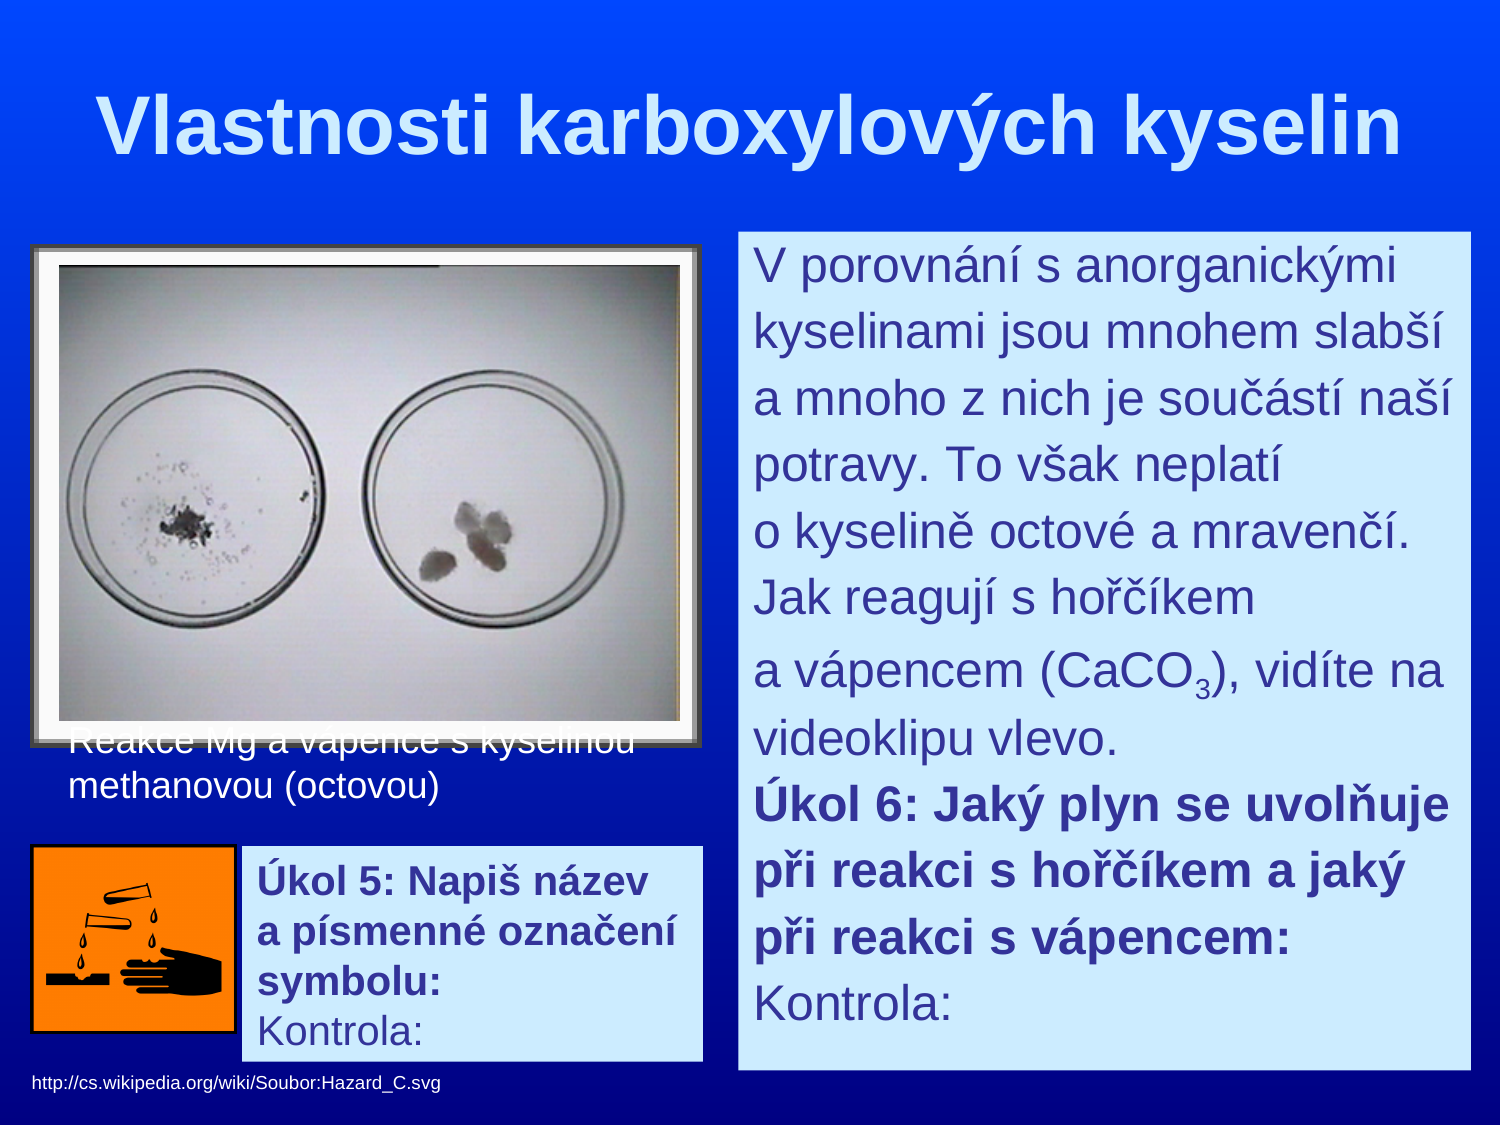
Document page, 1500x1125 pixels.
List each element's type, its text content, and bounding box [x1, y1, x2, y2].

picture [59, 265, 680, 721]
title Vlastnosti karboxylových kyselin [75, 45, 1426, 197]
text_box Úkol 5: Napiš název a písmenné označení symbolu: Kontrola: žíravý, C [242, 846, 703, 1062]
text_box [29, 243, 703, 749]
text_box http://cs.wikipedia.org/wiki/Soubor:Hazard_C.svg [16, 1062, 857, 1123]
list V porovnání s anorganickými kyselinami jsou mnohem slabší a mnoho z nich je součástí naší potravy. To však neplatí o kyselině octové a mravenčí. Jak reagují s hořčíkem a vápencem (CaCO3), vidíte na videoklipu vlevo. Úkol 6: Jaký plyn se uvolňuje při reakci s hořčíkem a jaký při reakci s vápencem: Kontrola: vodík, oxid uhličitý [738, 231, 1471, 1071]
text_box Reakce Mg a vápence s kyselinou methanovou (octovou) [53, 708, 691, 815]
picture [30, 844, 237, 1034]
